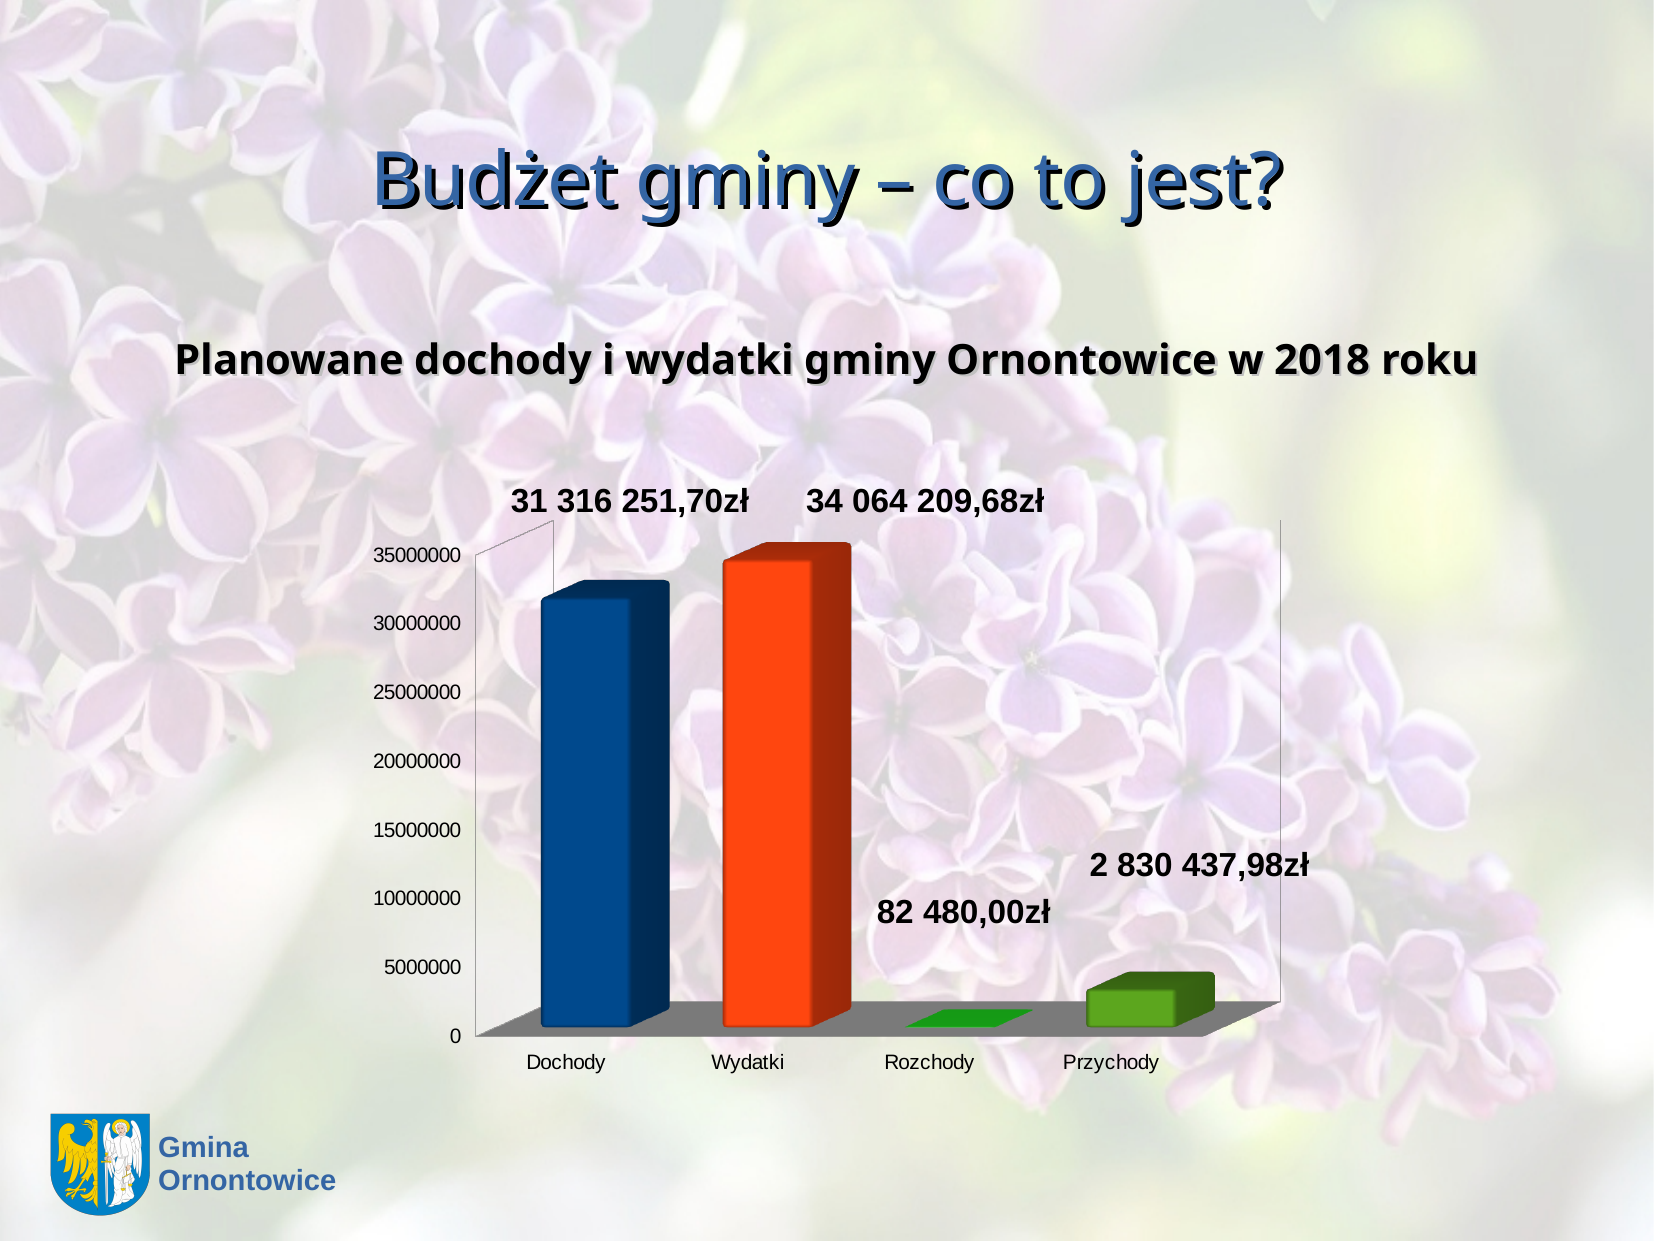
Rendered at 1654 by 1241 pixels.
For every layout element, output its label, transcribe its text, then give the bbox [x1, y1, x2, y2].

text_box 2 830 437,98zł [1074, 838, 1347, 934]
chart [354, 507, 1300, 1087]
title Budżet gminy – co to jest? Planowane dochody i wydatki gminy Ornontowice w 2018 roku [82, 124, 1571, 342]
text_box 82 480,00zł [862, 885, 1099, 981]
text_box 34 064 209,68zł [791, 474, 1075, 564]
picture [0, 0, 1654, 1241]
text_box 31 316 251,70zł [496, 474, 791, 544]
list [82, 342, 1571, 1010]
